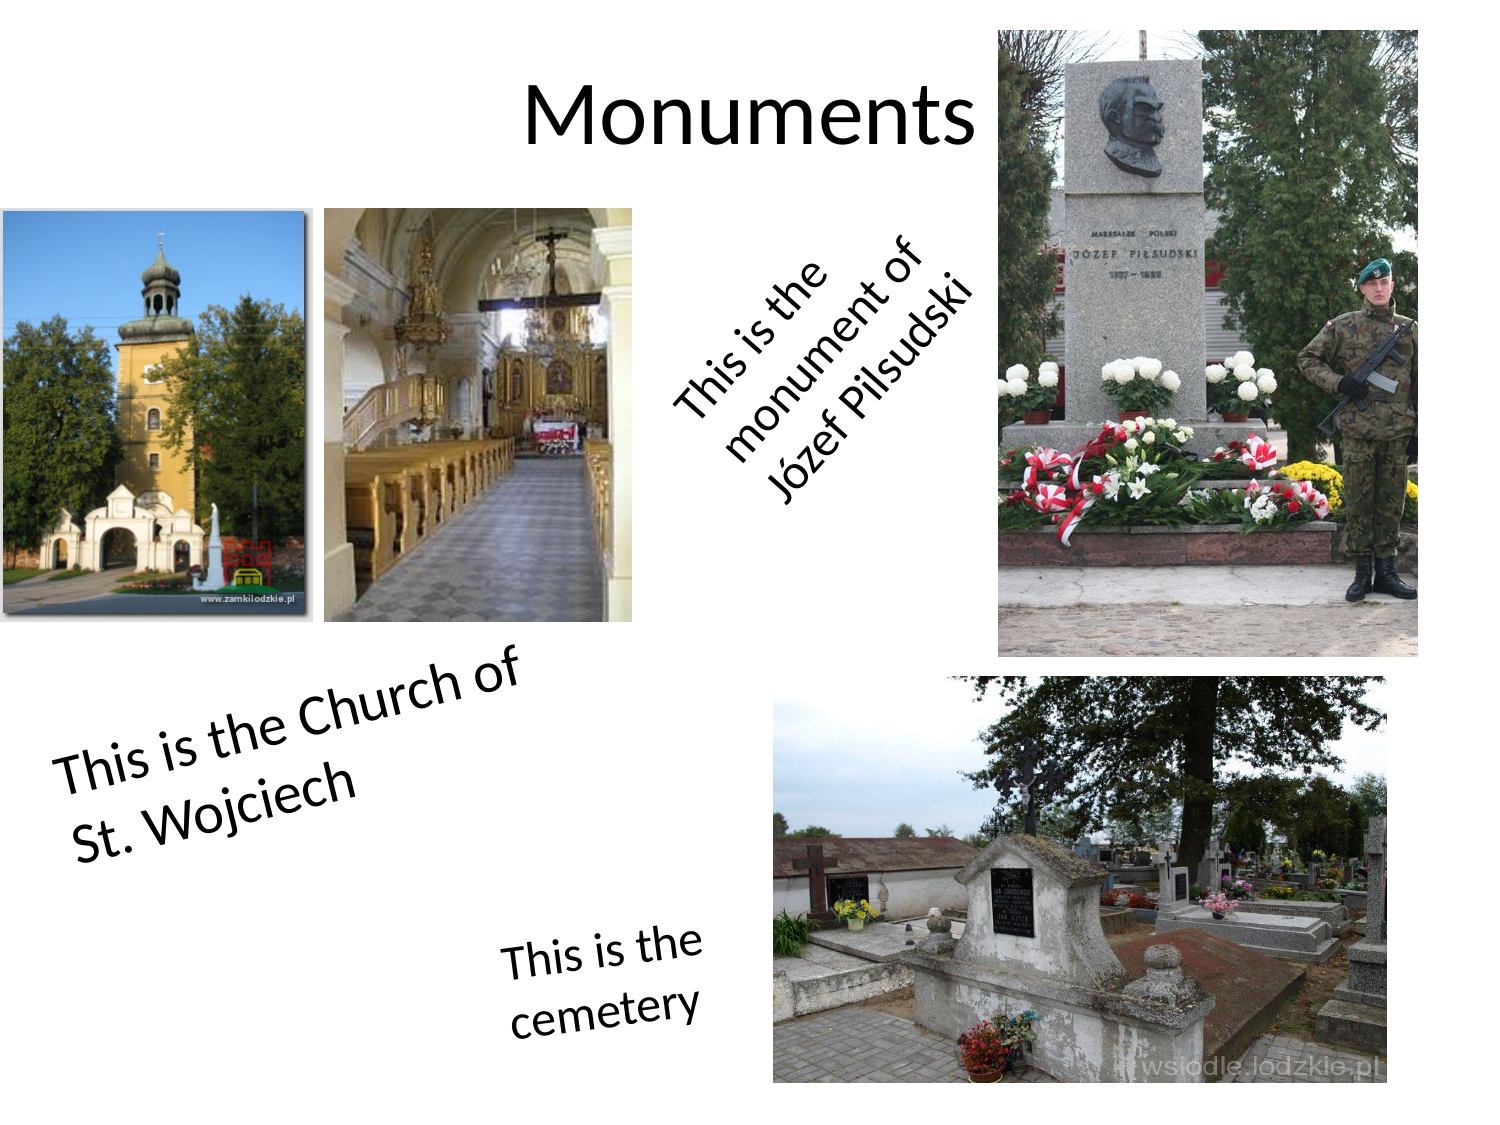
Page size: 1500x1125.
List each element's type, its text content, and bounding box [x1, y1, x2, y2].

text_box This is the monument of Józef Pilsudski [643, 90, 1064, 529]
picture [324, 208, 632, 622]
text_box This is the cemetery [482, 885, 805, 1060]
picture [773, 676, 1387, 1083]
title Monuments [1418, 45, 1425, 233]
title Monuments [75, 45, 998, 233]
picture [998, 30, 1418, 657]
text_box This is the Church of St. Wojciech [30, 604, 607, 888]
picture [0, 208, 313, 622]
